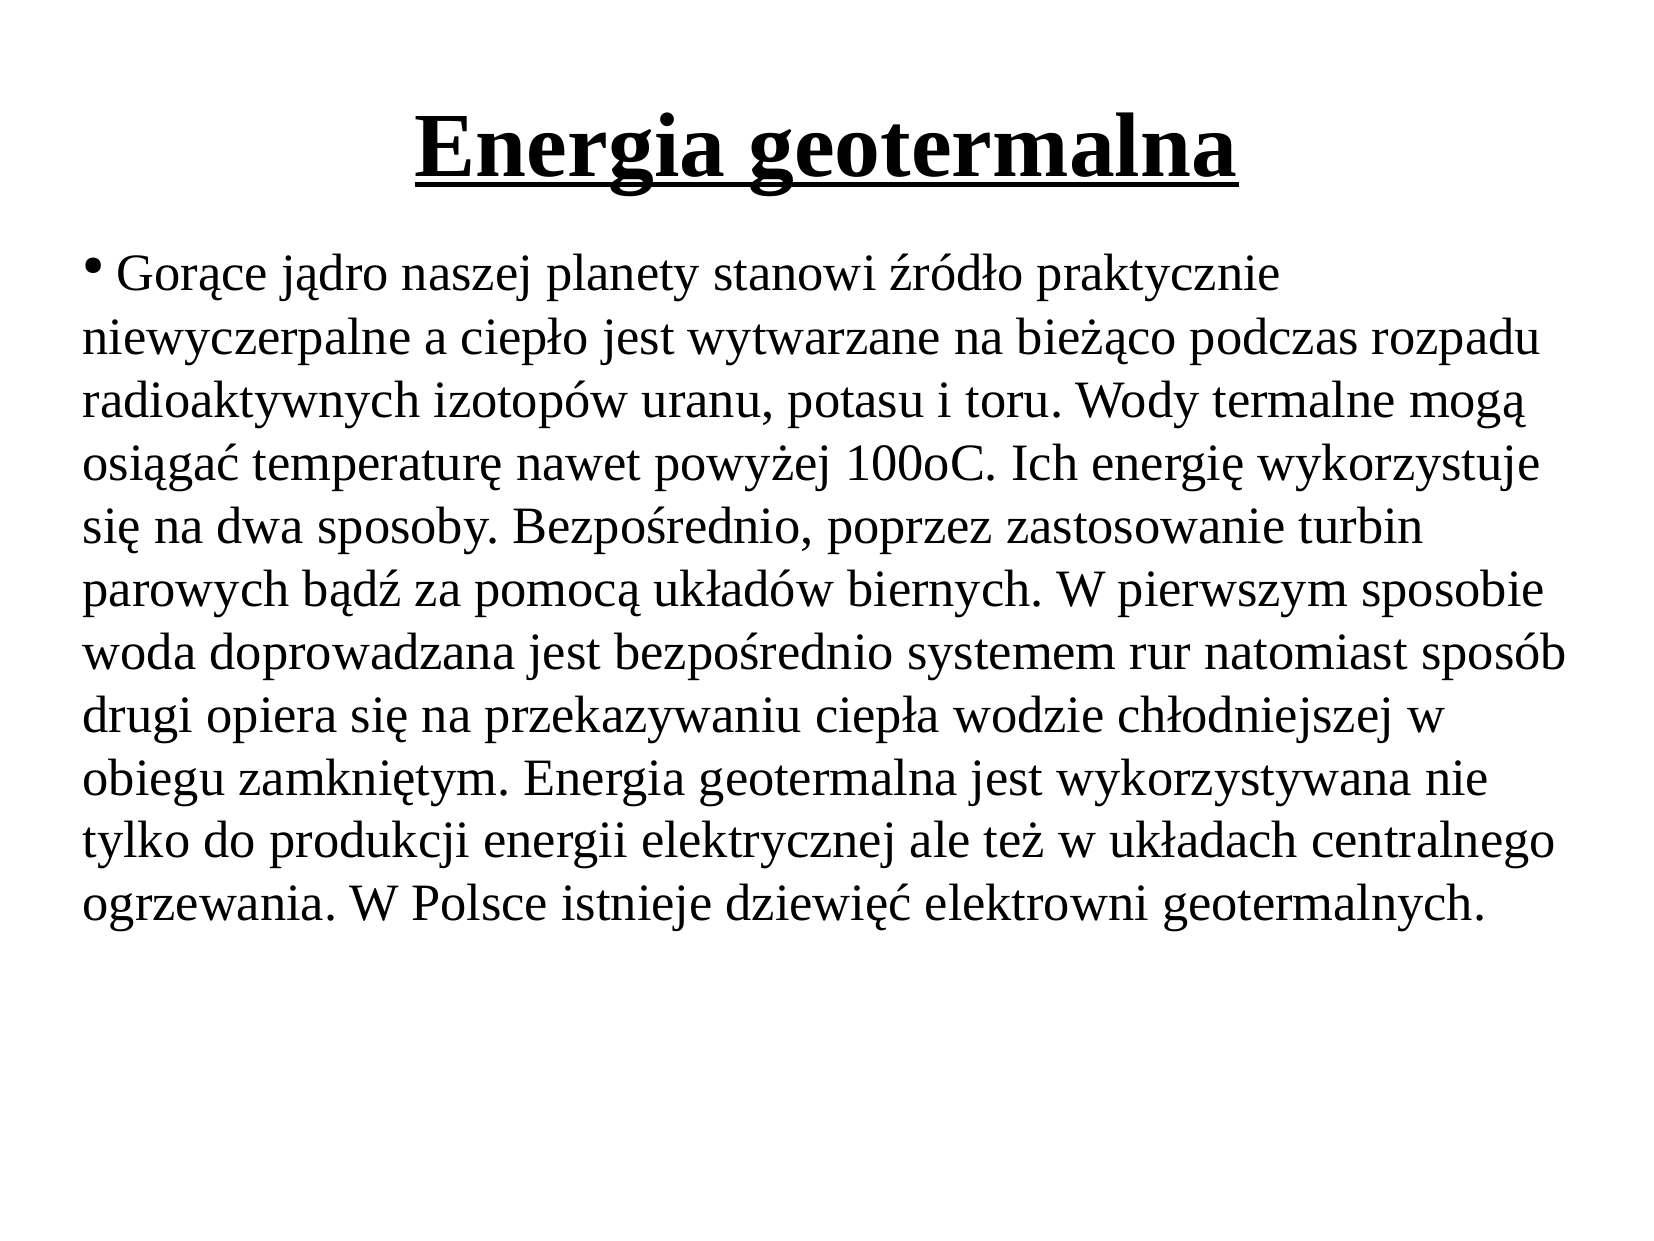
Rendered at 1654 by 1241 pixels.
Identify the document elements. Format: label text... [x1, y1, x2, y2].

list Gorące jądro naszej planety stanowi źródło praktycznie niewyczerpalne a ciepło jest wytwarzane na bieżąco podczas rozpadu radioaktywnych izotopów uranu, potasu i toru. Wody termalne mogą osiągać temperaturę nawet powyżej 100oC. Ich energię wykorzystuje się na dwa sposoby. Bezpośrednio, poprzez zastosowanie turbin parowych bądź za pomocą układów biernych. W pierwszym sposobie woda doprowadzana jest bezpośrednio systemem rur natomiast sposób drugi opiera się na przekazywaniu ciepła wodzie chłodniejszej w obiegu zamkniętym. Energia geotermalna jest wykorzystywana nie tylko do produkcji energii elektrycznej ale też w układach centralnego ogrzewania. W Polsce istnieje dziewięć elektrowni geotermalnych. [82, 230, 1571, 950]
title Energia geotermalna [82, 49, 1571, 230]
